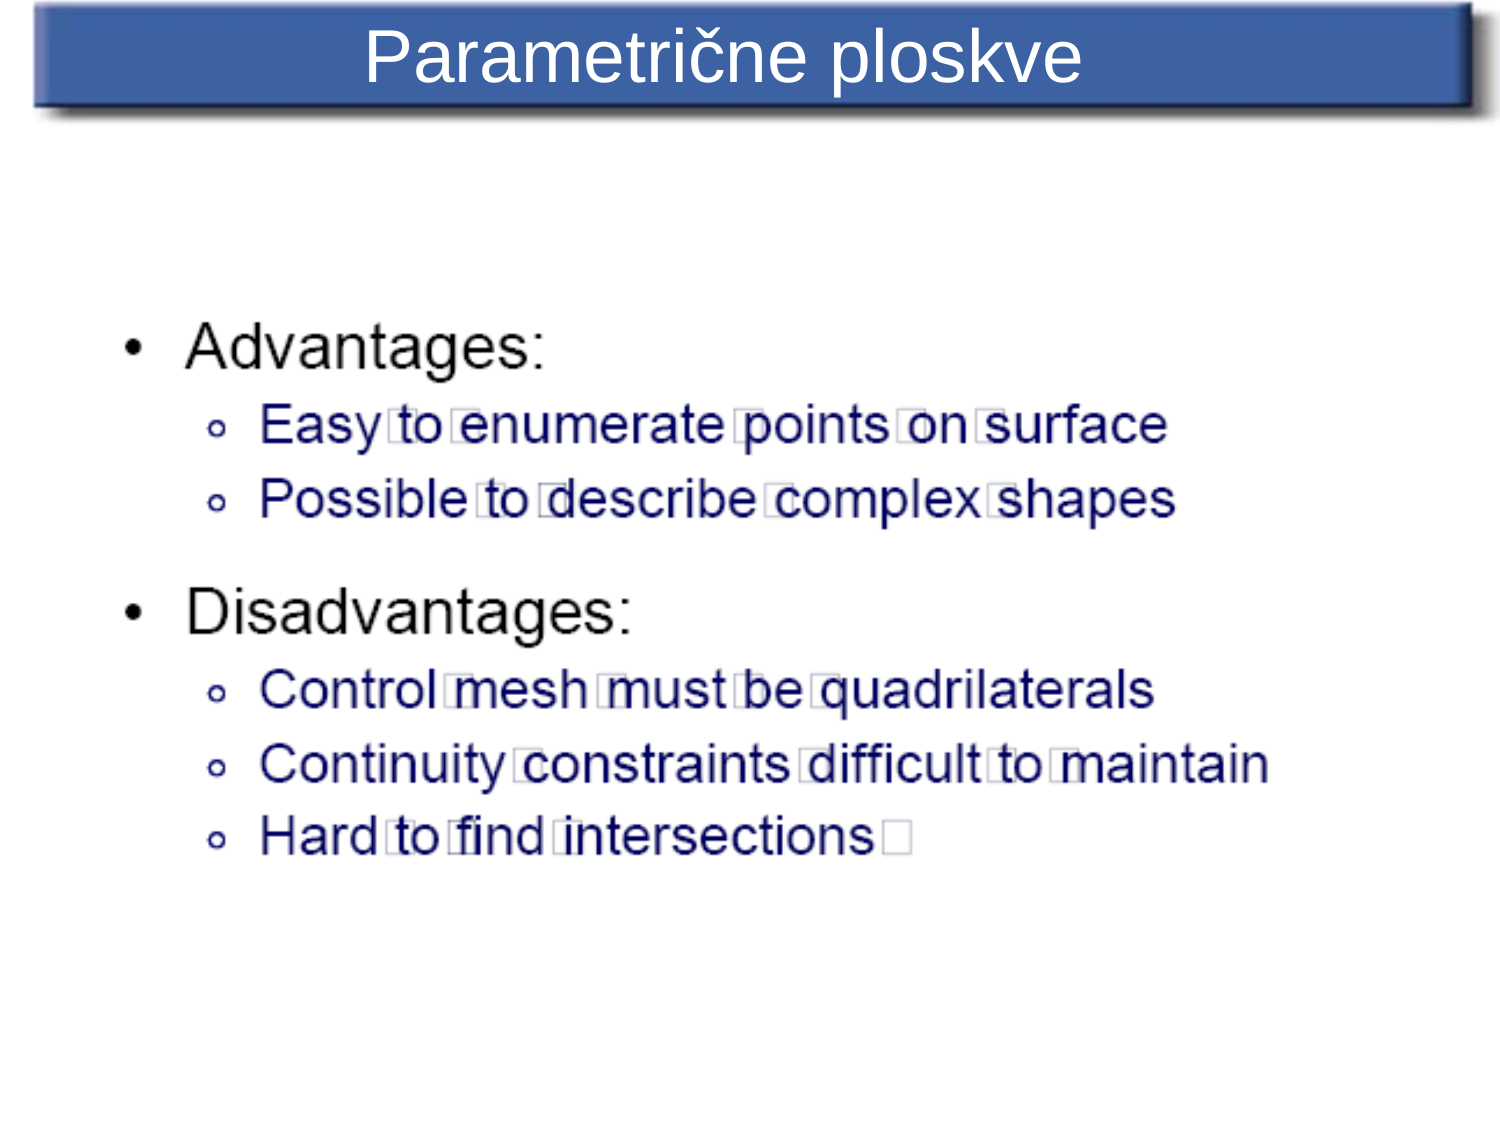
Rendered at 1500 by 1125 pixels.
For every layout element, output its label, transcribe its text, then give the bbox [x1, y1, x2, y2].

text_box Parametrične ploskve [348, 0, 1100, 106]
picture [112, 302, 1412, 1067]
picture [32, 0, 1500, 127]
